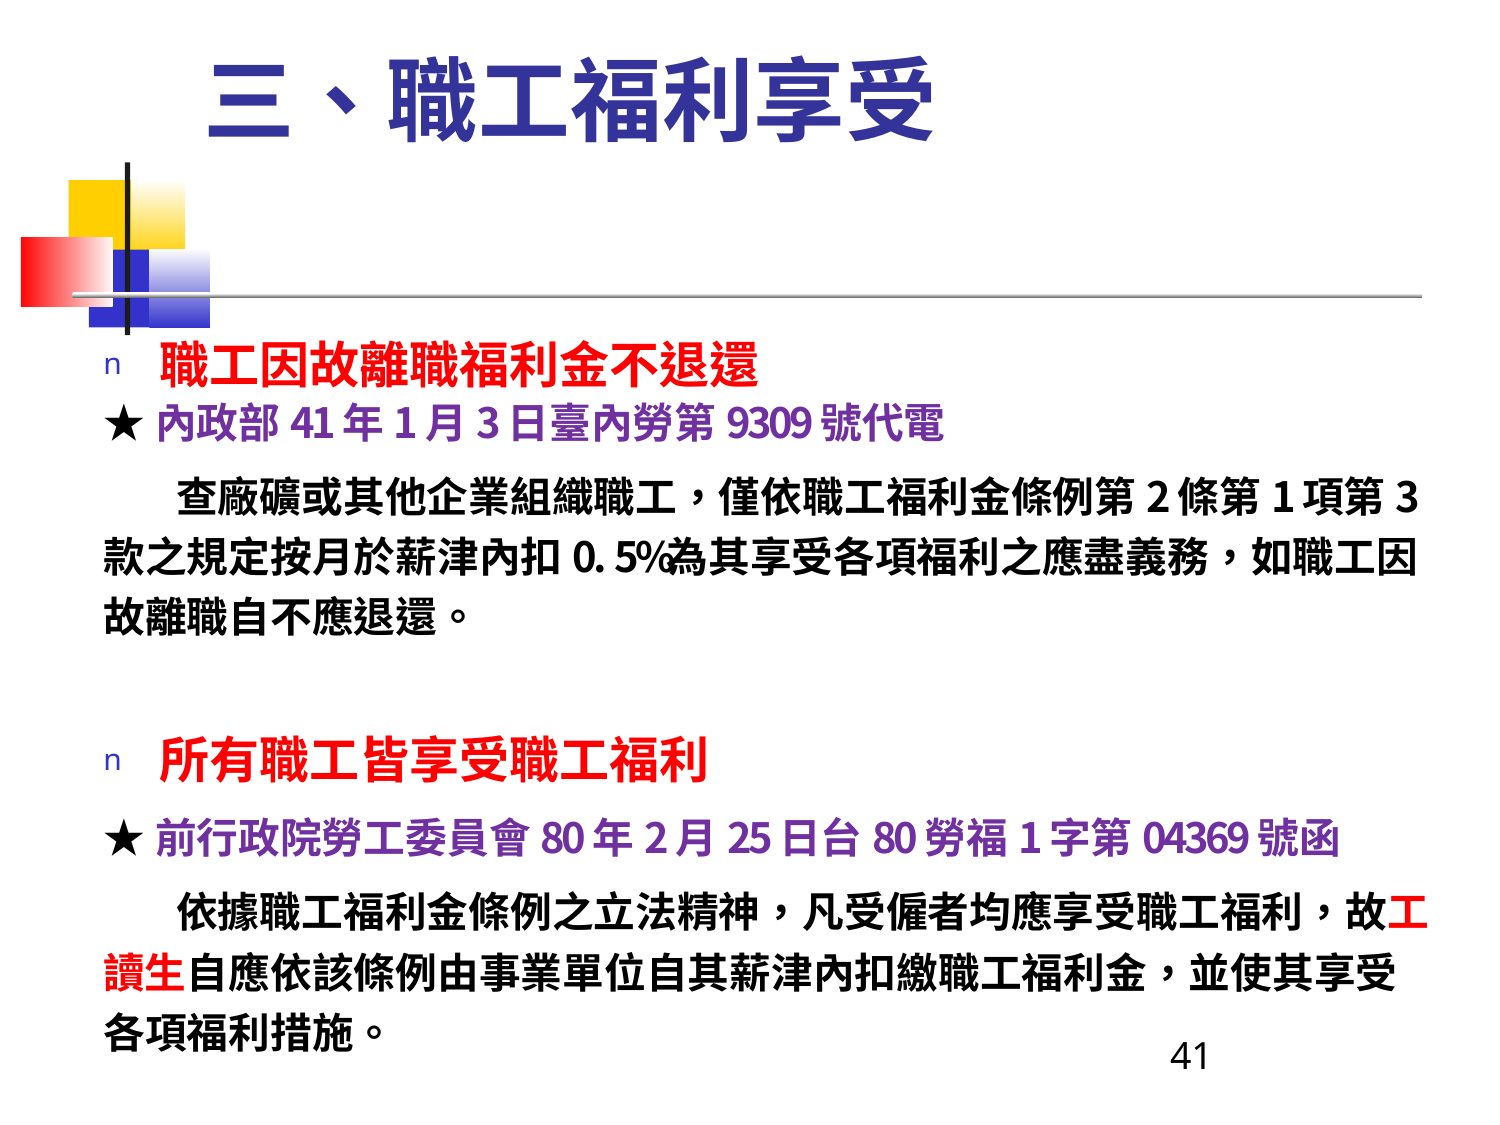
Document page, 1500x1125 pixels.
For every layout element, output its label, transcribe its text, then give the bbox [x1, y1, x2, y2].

title 三、職工福利享受 [188, 35, 1468, 275]
slide_number <編號> [1155, 1024, 1468, 1100]
list 職工因故離職福利金不退還 ★內政部41年1月3日臺內勞第9309號代電 查廠礦或其他企業組織職工，僅依職工福利金條例第2條第1項第3款之規定按月於薪津內扣0.5%為其享受各項福利之應盡義務，如職工因故離職自不應退還。 所有職工皆享受職工福利 ★前行政院勞工委員會80年2月25日台80勞福1字第04369號函 依據職工福利金條例之立法精神，凡受僱者均應享受職工福利，故工讀生自應依該條例由事業單位自其薪津內扣繳職工福利金，並使其享受各項福利措施。 [88, 338, 1447, 1071]
